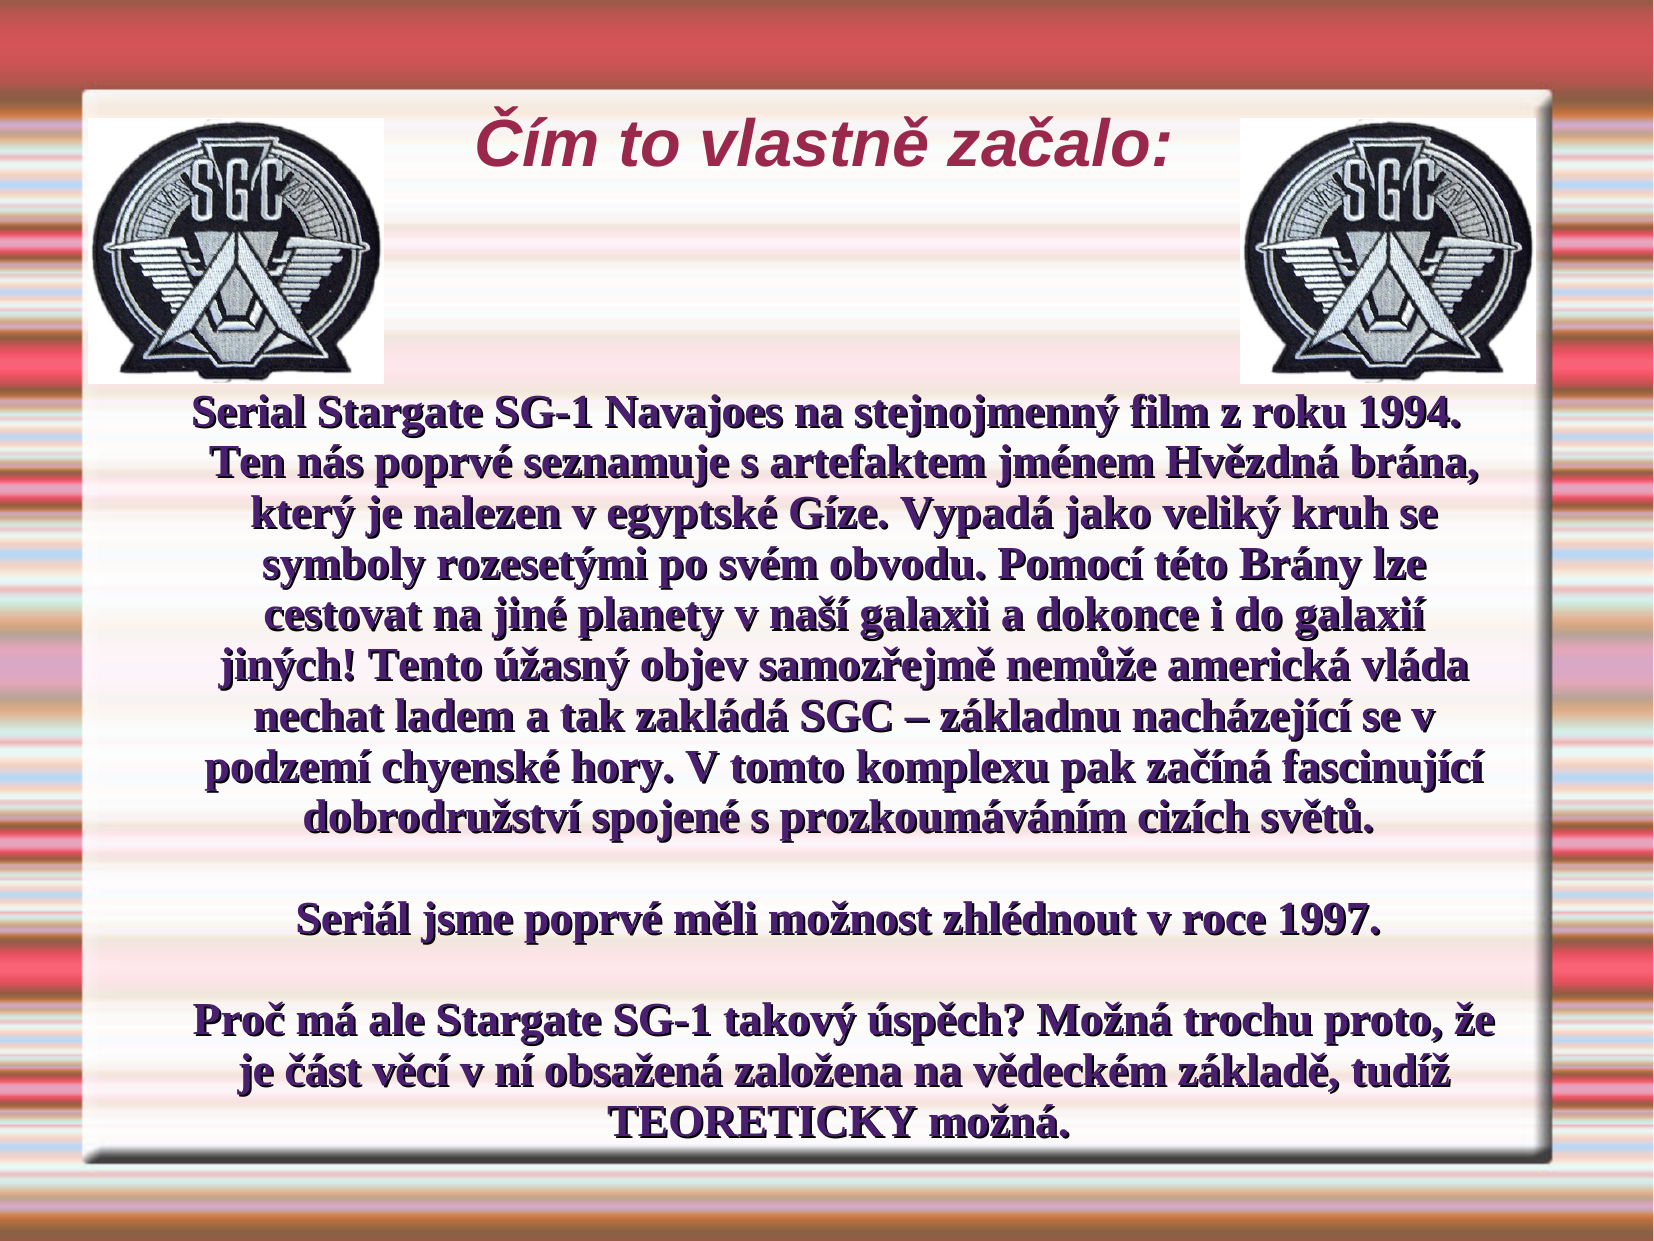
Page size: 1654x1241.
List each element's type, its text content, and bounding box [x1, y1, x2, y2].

picture [0, 0, 1654, 1241]
subtitle Serial Stargate SG-1 Navajoes na stejnojmenný film z roku 1994. Ten nás poprvé seznamuje s artefaktem jménem Hvězdná brána, který je nalezen v egyptské Gíze. Vypadá jako veliký kruh se symboly rozesetými po svém obvodu. Pomocí této Brány lze cestovat na jiné planety v naší galaxii a dokonce i do galaxií jiných! Tento úžasný objev samozřejmě nemůže americká vláda nechat ladem a tak zakládá SGC – základnu nacházející se v podzemí chyenské hory. V tomto komplexu pak začíná fascinující dobrodružství spojené s prozkoumáváním cizích světů. Seriál jsme poprvé měli možnost zhlédnout v roce 1997. Proč má ale Stargate SG-1 takový úspěch? Možná trochu proto, že je část věcí v ní obsažená založena na vědeckém základě, tudíž TEORETICKY možná. [118, 172, 1500, 1156]
title Čím to vlastně začalo: [118, 50, 1531, 172]
